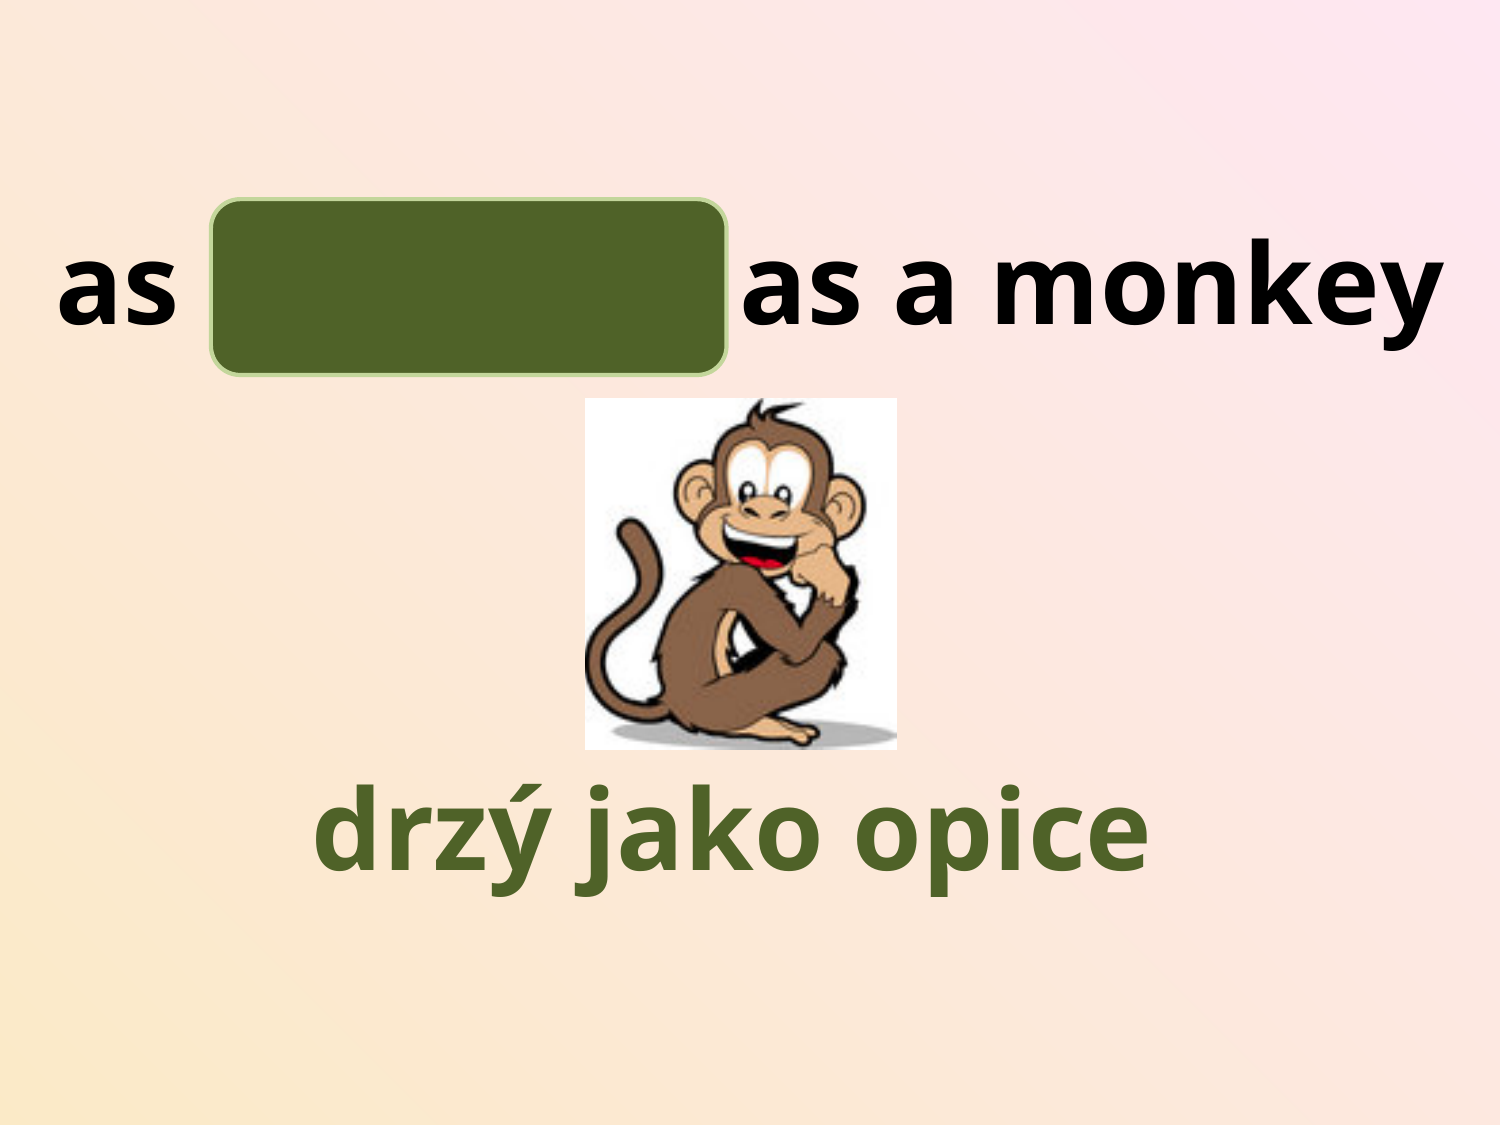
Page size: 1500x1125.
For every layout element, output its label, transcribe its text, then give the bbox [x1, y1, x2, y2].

picture [585, 398, 897, 751]
text_box [210, 199, 727, 376]
text_box drzý jako opice [117, 749, 1348, 901]
title as arrogant as a monkey [0, 187, 1500, 376]
